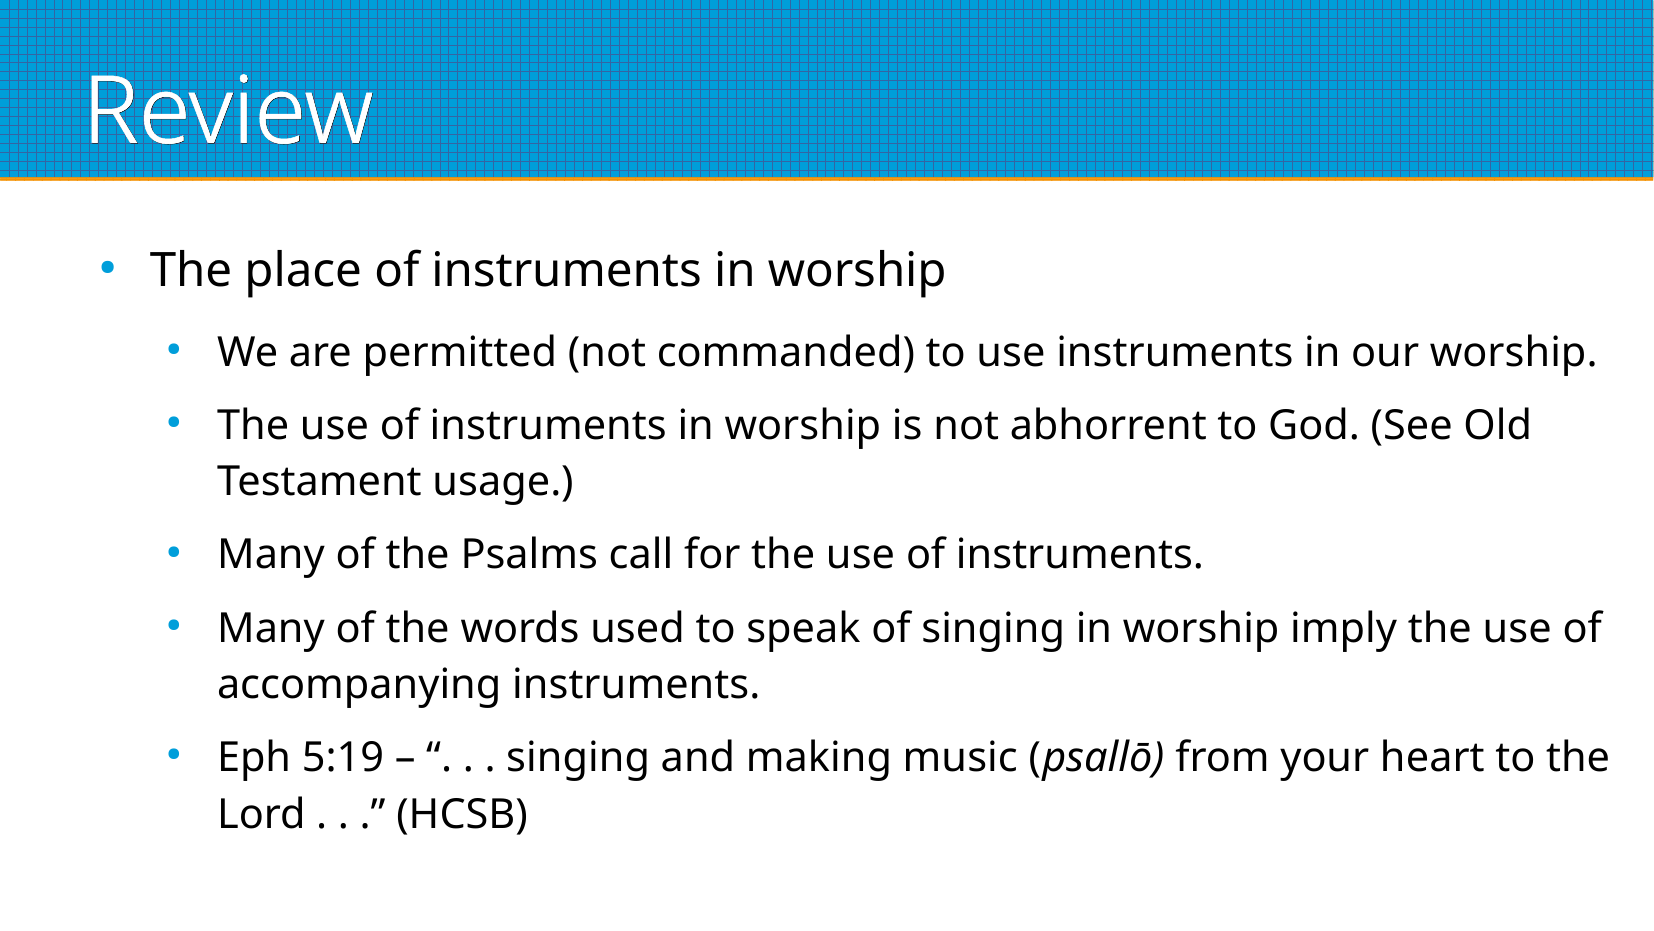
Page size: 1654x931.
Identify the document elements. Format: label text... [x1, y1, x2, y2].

title Review [82, 14, 1571, 171]
list The place of instruments in worship We are permitted (not commanded) to use instruments in our worship. The use of instruments in worship is not abhorrent to God. (See Old Testament usage.) Many of the Psalms call for the use of instruments. Many of the words used to speak of singing in worship imply the use of accompanying instruments. Eph 5:19 – “. . . singing and making music (psallō) from your heart to the Lord . . .” (HCSB) [82, 236, 1613, 863]
